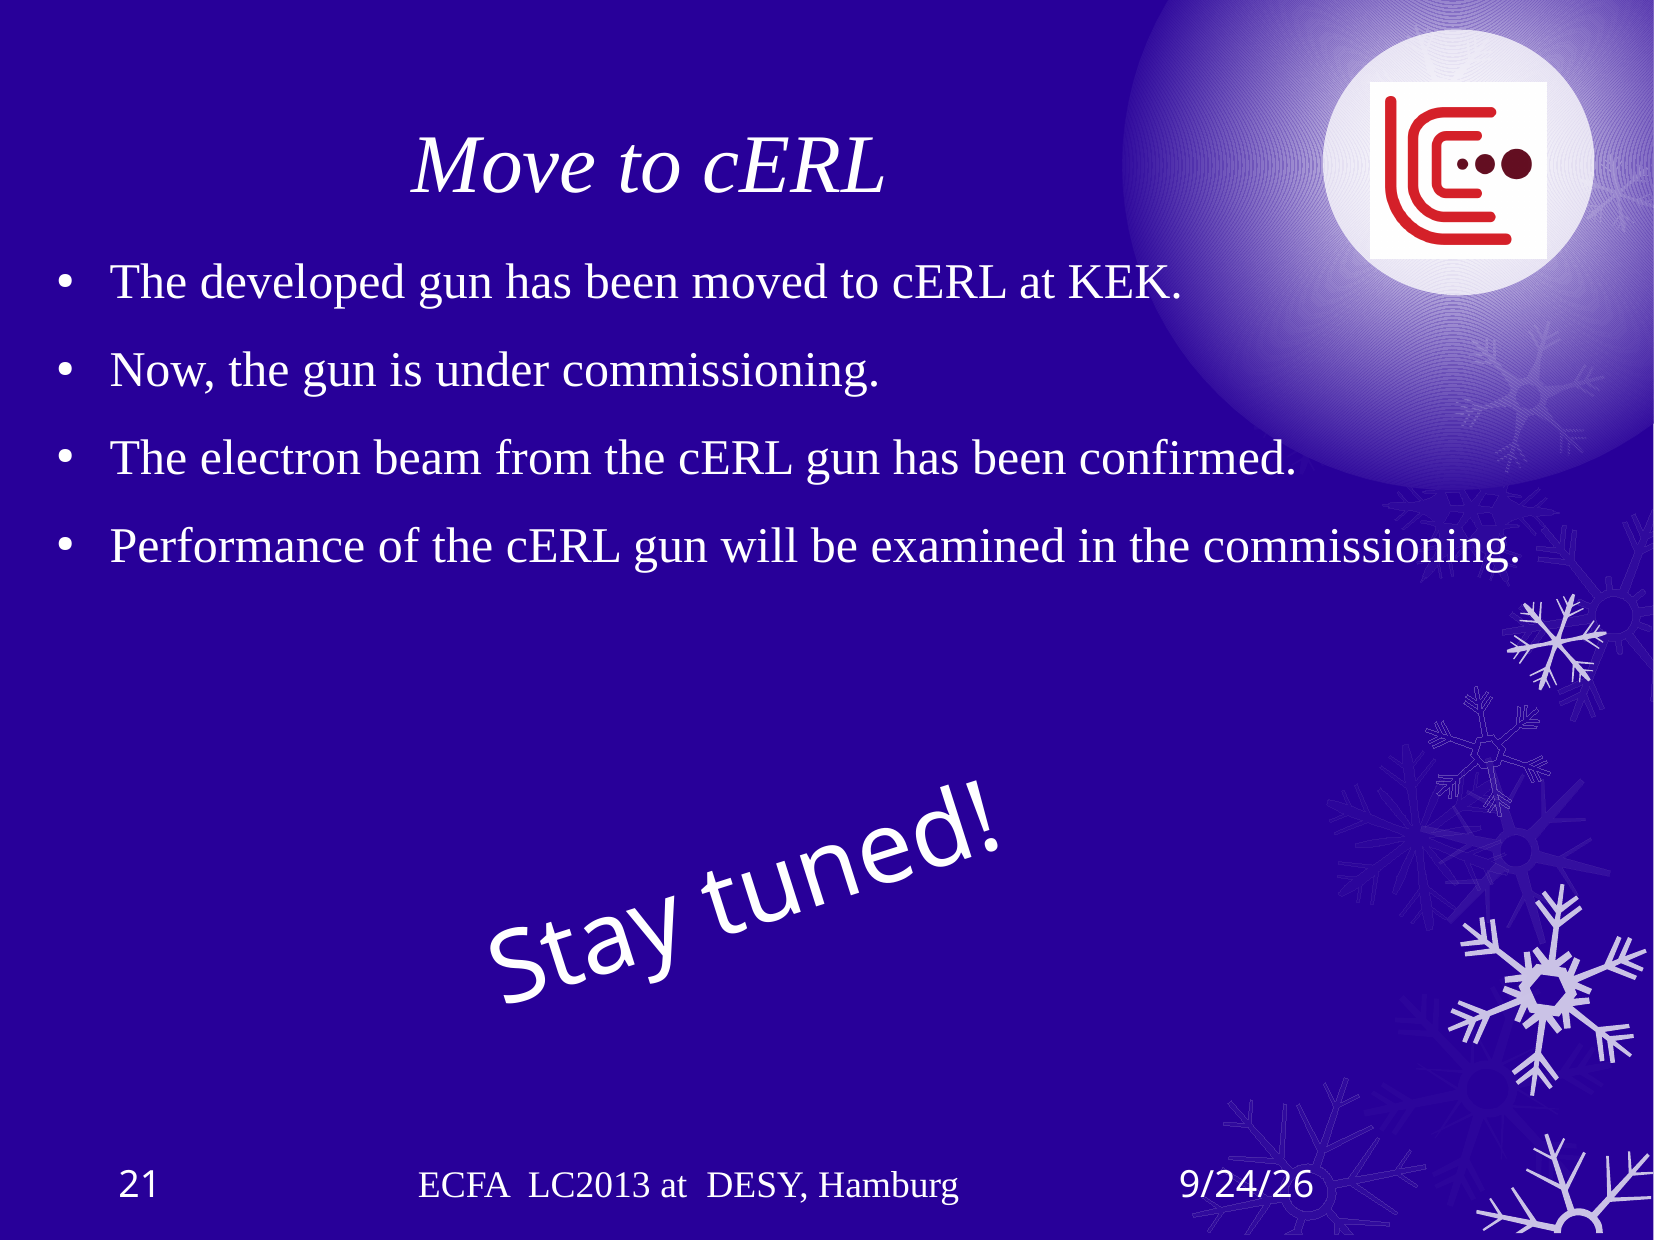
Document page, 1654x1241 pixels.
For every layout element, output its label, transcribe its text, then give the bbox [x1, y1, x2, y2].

text_box Stay tuned! [453, 703, 1123, 1052]
list The developed gun has been moved to cERL at KEK. Now, the gun is under commissioning. The electron beam from the cERL gun has been confirmed. Performance of the cERL gun will be examined in the commissioning. [38, 254, 1527, 903]
picture [1370, 82, 1547, 259]
title Move to cERL [6, 31, 1294, 298]
